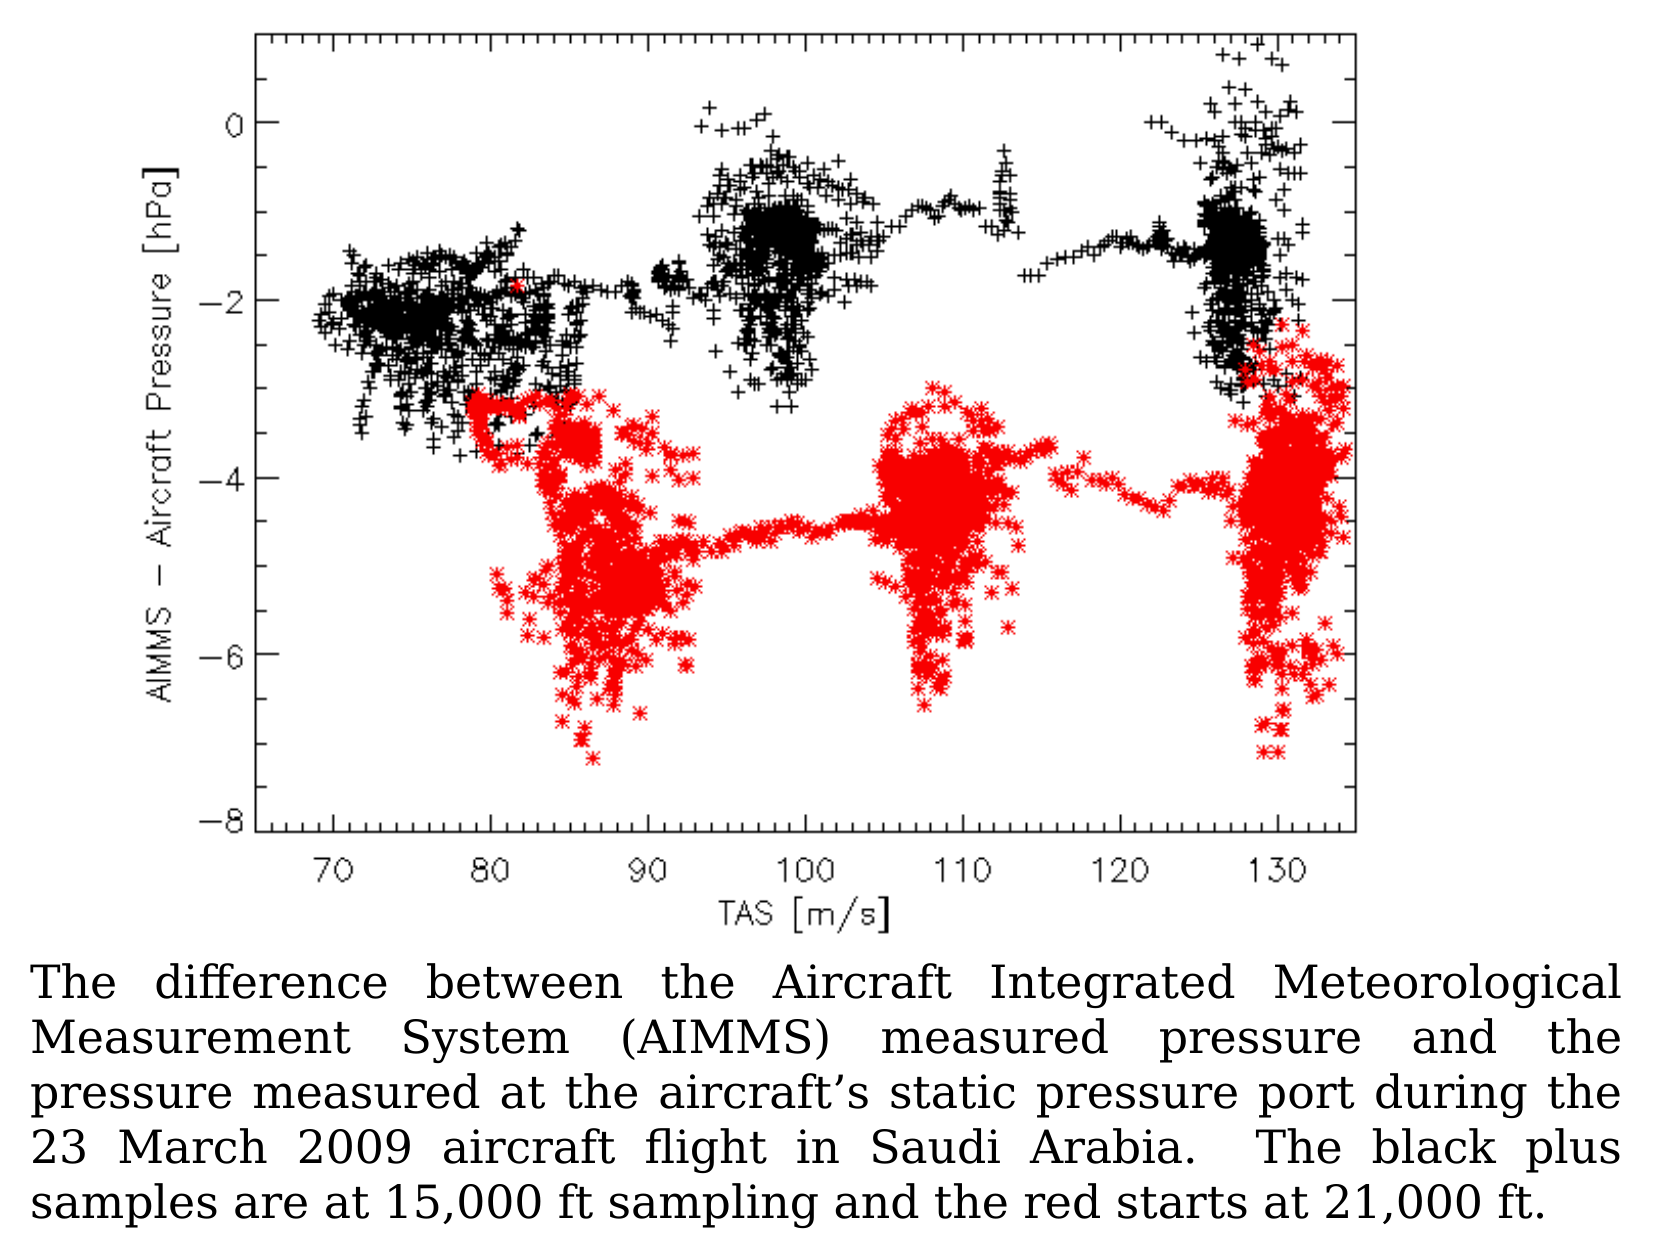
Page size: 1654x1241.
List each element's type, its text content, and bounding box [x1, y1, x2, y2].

text_box The difference between the Aircraft Integrated Meteorological Measurement System (AIMMS) measured pressure and the pressure measured at the aircraft’s static pressure port during the 23 March 2009 aircraft flight in Saudi Arabia. The black plus samples are at 15,000 ft sampling and the red starts at 21,000 ft. [15, 945, 1639, 1230]
picture [114, 1, 1390, 948]
